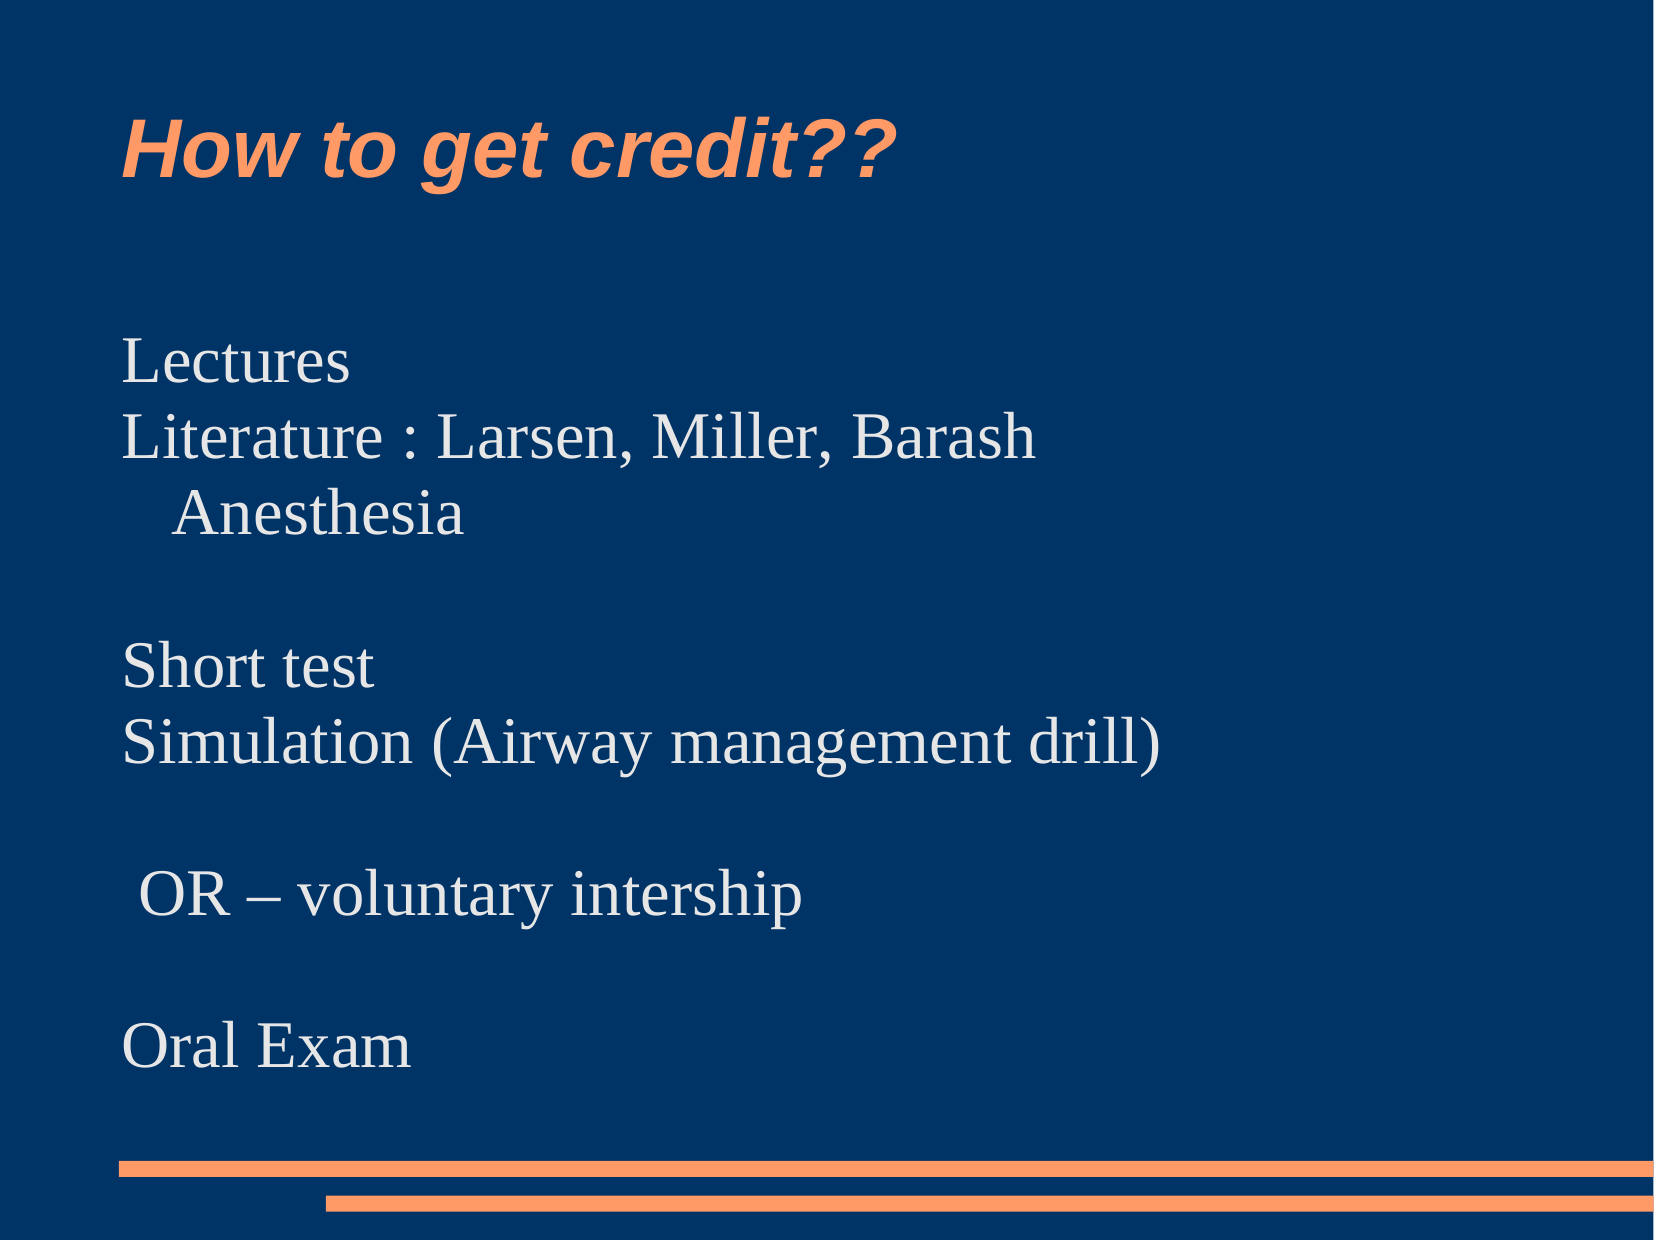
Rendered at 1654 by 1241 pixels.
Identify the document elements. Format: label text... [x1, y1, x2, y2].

title How to get credit?? [121, 46, 1534, 254]
list Lectures Literature : Larsen, Miller, Barash Anesthesia Short test Simulation (Airway management drill) OR – voluntary intership Oral Exam [121, 322, 1561, 1133]
